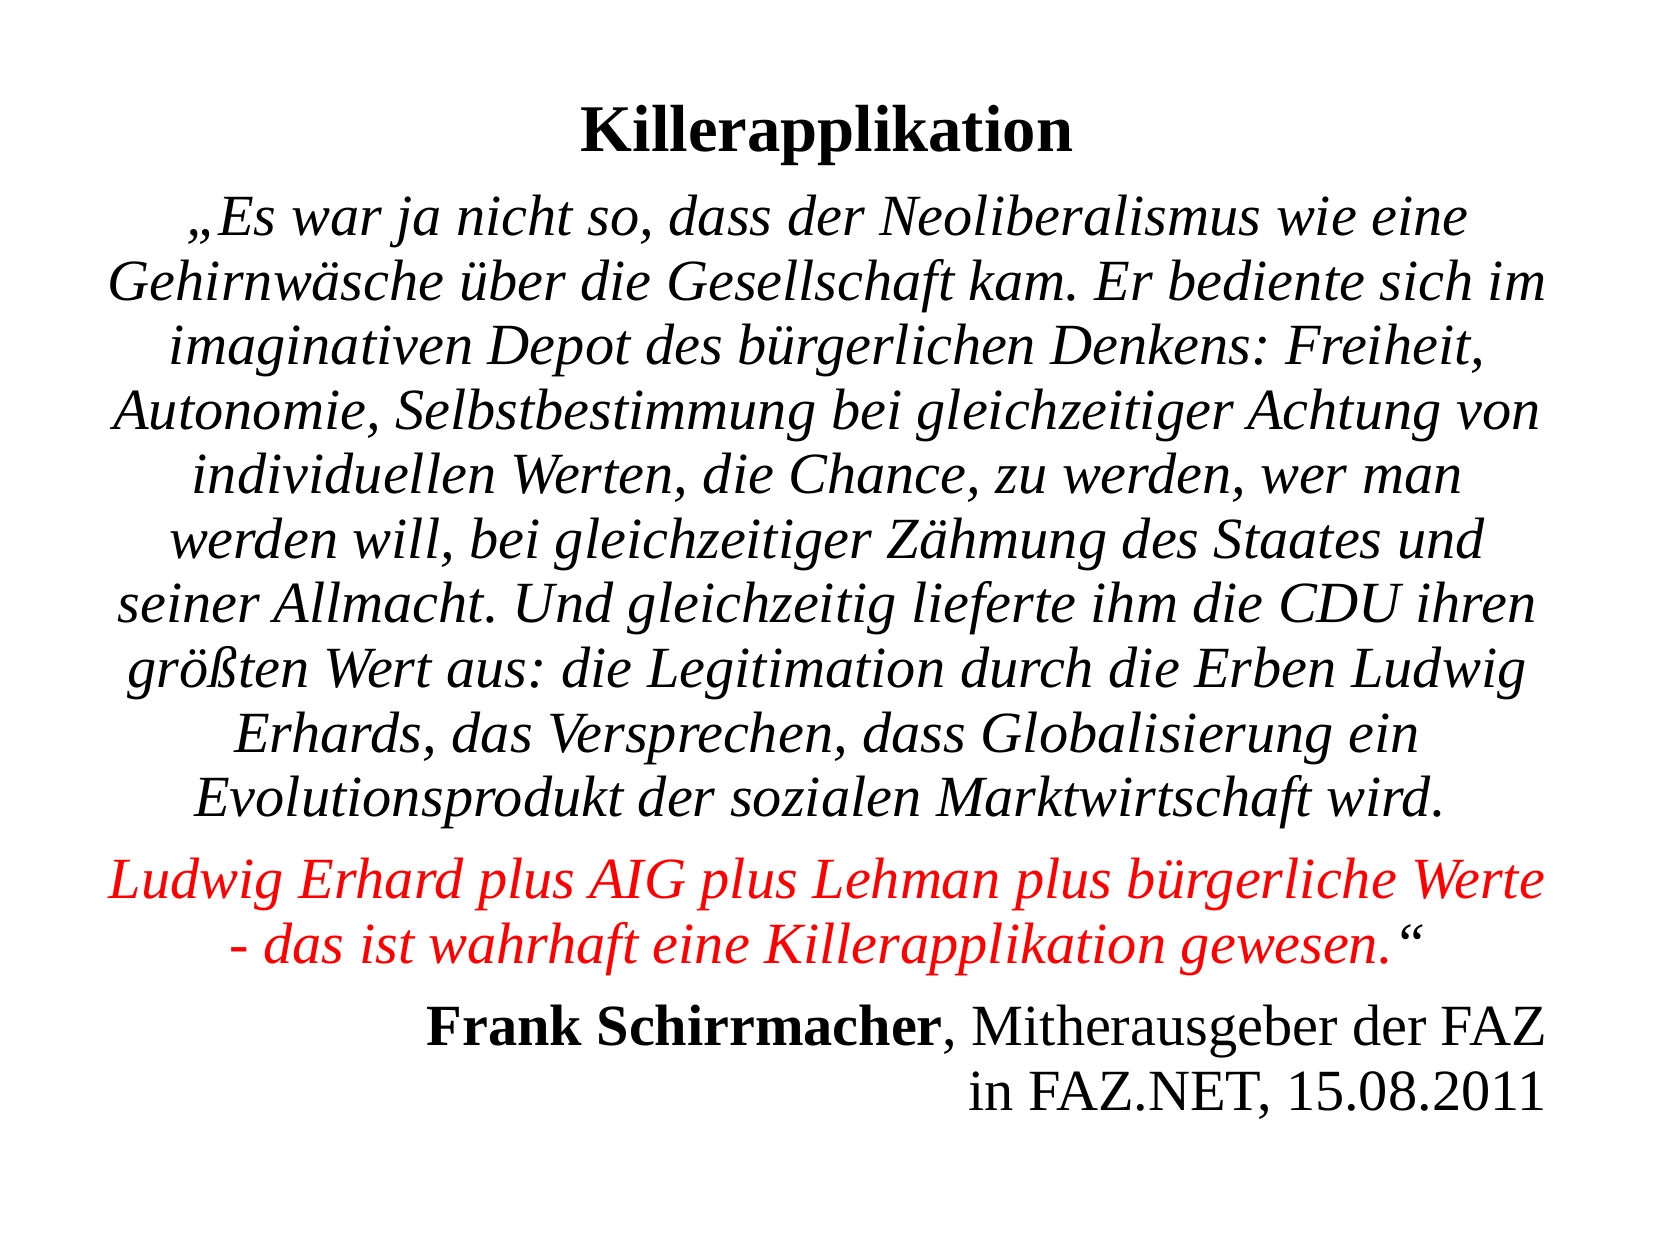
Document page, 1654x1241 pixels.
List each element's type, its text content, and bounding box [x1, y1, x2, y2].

text_box Killerapplikation „Es war ja nicht so, dass der Neoliberalismus wie eine Gehirnwäsche über die Gesellschaft kam. Er bediente sich im imaginativen Depot des bürgerlichen Denkens: Freiheit, Autonomie, Selbstbestimmung bei gleichzeitiger Achtung von individuellen Werten, die Chance, zu werden, wer man werden will, bei gleichzeitiger Zähmung des Staates und seiner Allmacht. Und gleichzeitig lieferte ihm die CDU ihren größten Wert aus: die Legitimation durch die Erben Ludwig Erhards, das Versprechen, dass Globalisierung ein Evolutionsprodukt der sozialen Marktwirtschaft wird. Ludwig Erhard plus AIG plus Lehman plus bürgerliche Werte - das ist wahrhaft eine Killerapplikation gewesen.“ Frank Schirrmacher, Mitherausgeber der FAZ in FAZ.NET, 15.08.2011 [93, 84, 1577, 1131]
